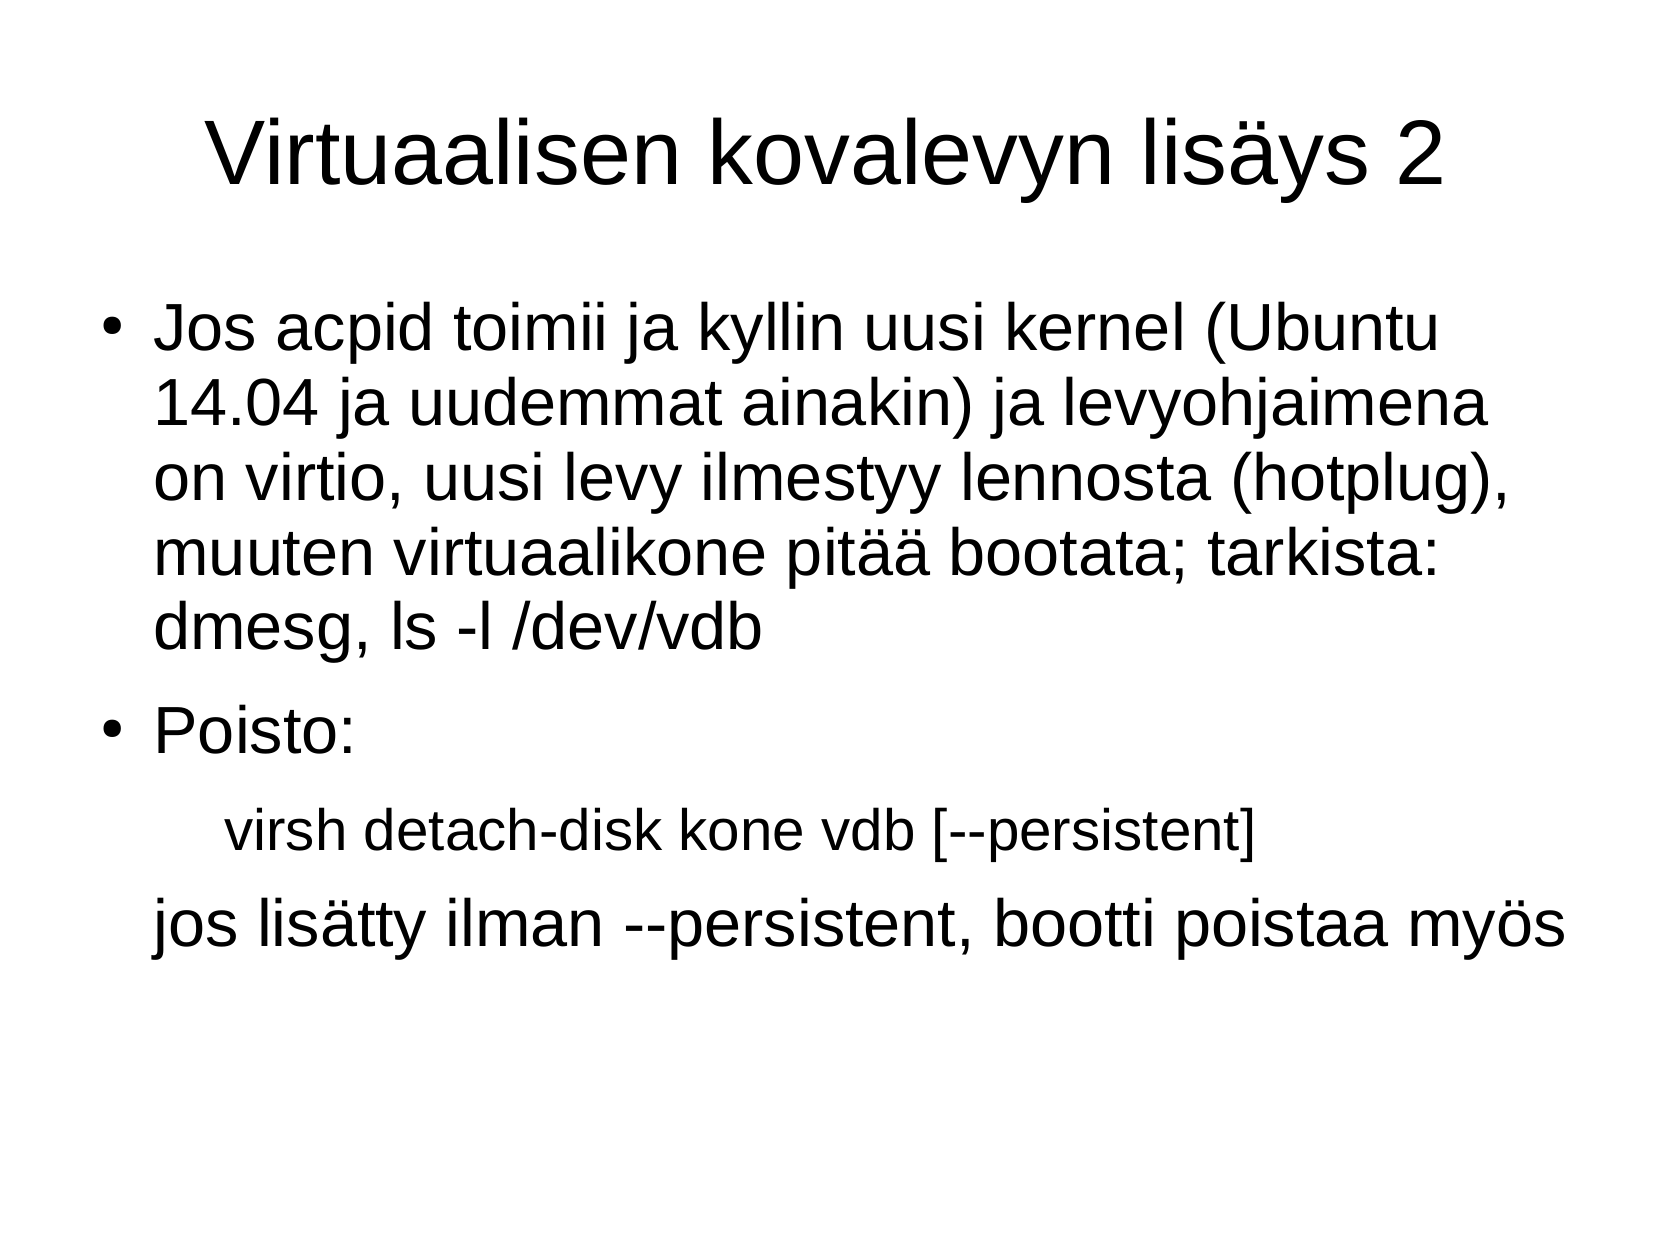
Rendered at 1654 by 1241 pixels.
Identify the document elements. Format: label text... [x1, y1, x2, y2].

title Virtuaalisen kovalevyn lisäys 2 [82, 49, 1571, 257]
list Jos acpid toimii ja kyllin uusi kernel (Ubuntu 14.04 ja uudemmat ainakin) ja levyohjaimena on virtio, uusi levy ilmestyy lennosta (hotplug), muuten virtuaalikone pitää bootata; tarkista: dmesg, ls -l /dev/vdb Poisto: virsh detach-disk kone vdb [--persistent] jos lisätty ilman --persistent, bootti poistaa myös [82, 290, 1571, 1010]
